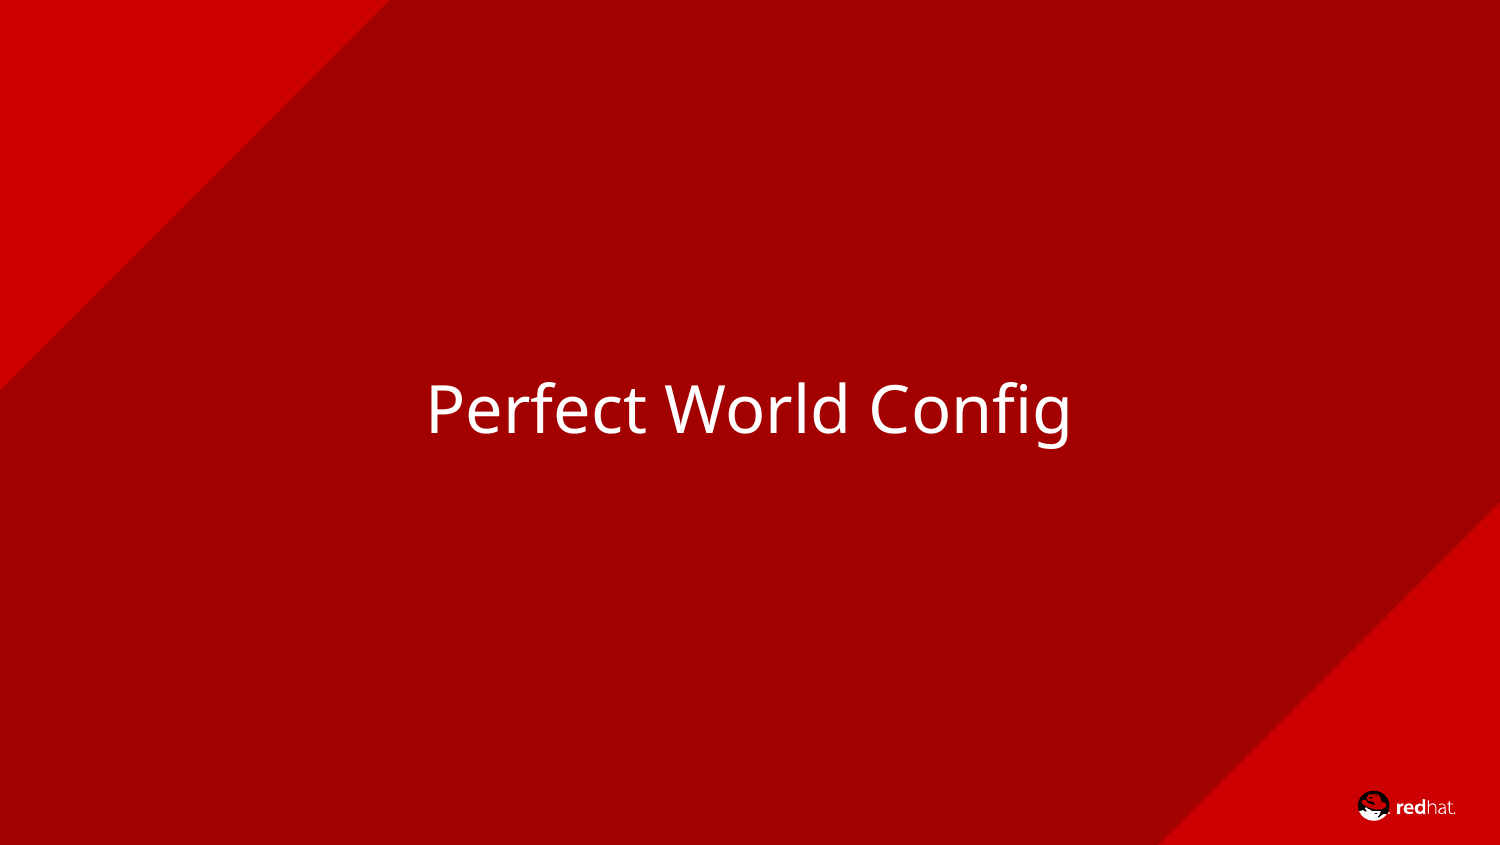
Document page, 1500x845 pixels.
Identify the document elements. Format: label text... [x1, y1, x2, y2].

title Perfect World Config [112, 330, 1388, 486]
picture [0, 0, 1500, 845]
